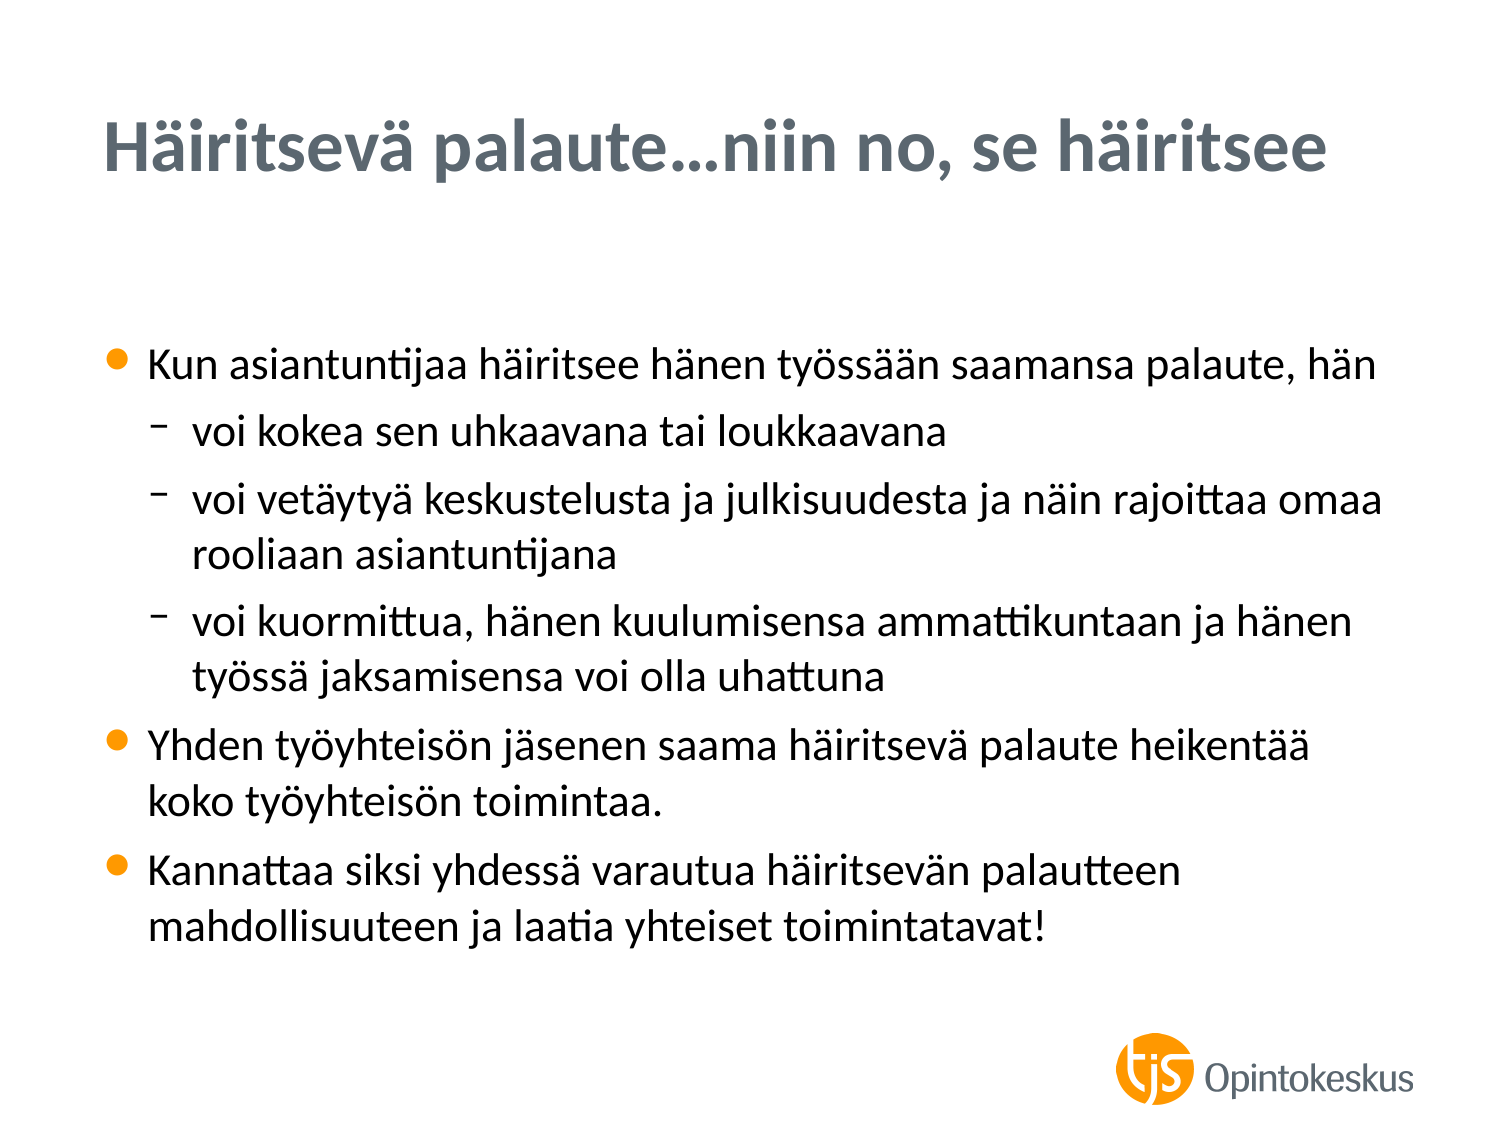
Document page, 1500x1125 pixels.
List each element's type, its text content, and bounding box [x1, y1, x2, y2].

list Kun asiantuntijaa häiritsee hänen työssään saamansa palaute, hän voi kokea sen uhkaavana tai loukkaavana voi vetäytyä keskustelusta ja julkisuudesta ja näin rajoittaa omaa rooliaan asiantuntijana voi kuormittua, hänen kuulumisensa ammattikuntaan ja hänen työssä jaksamisensa voi olla uhattuna Yhden työyhteisön jäsenen saama häiritsevä palaute heikentää koko työyhteisön toimintaa. Kannattaa siksi yhdessä varautua häiritsevän palautteen mahdollisuuteen ja laatia yhteiset toimintatavat! [88, 324, 1412, 1004]
picture [1116, 1033, 1413, 1105]
title Häiritsevä palaute…niin no, se häiritsee [88, 88, 1412, 266]
